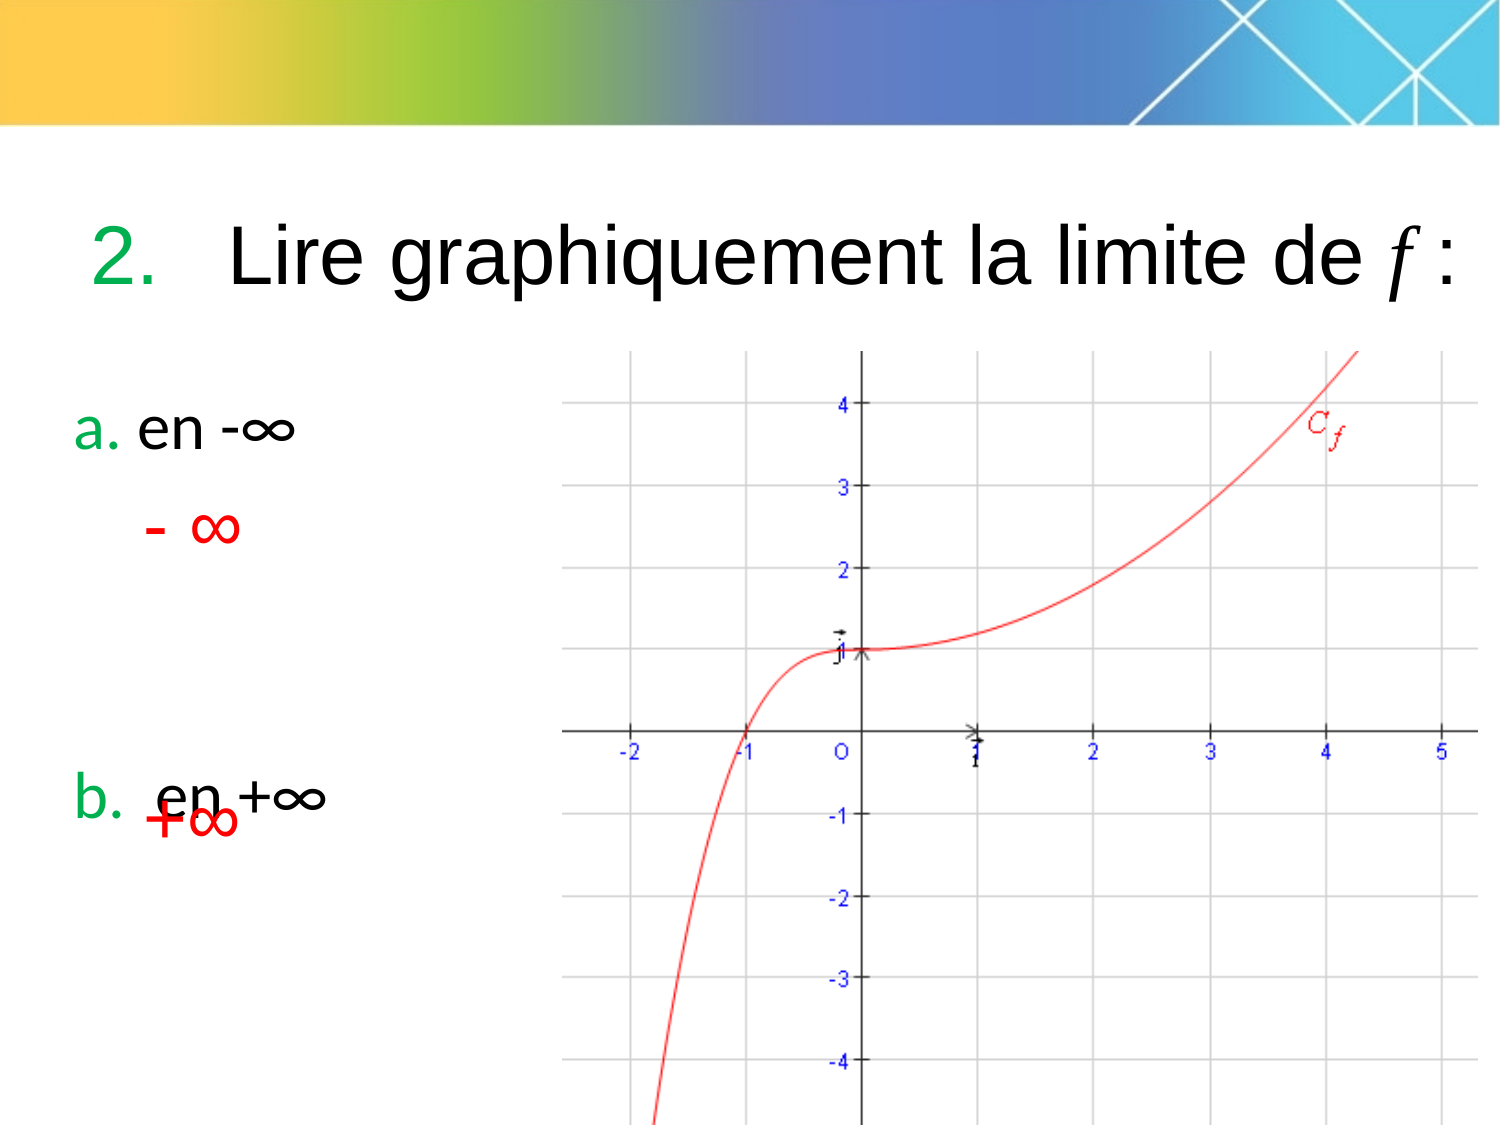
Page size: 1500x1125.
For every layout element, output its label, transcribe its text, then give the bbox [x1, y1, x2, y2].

picture [0, 0, 1500, 127]
text_box Lire graphiquement la limite de f : [75, 164, 1500, 338]
text_box a. en -∞ b. en +∞ [58, 375, 540, 840]
text_box +∞ [128, 761, 352, 867]
picture [562, 351, 1478, 1125]
text_box - ∞ [128, 468, 352, 574]
